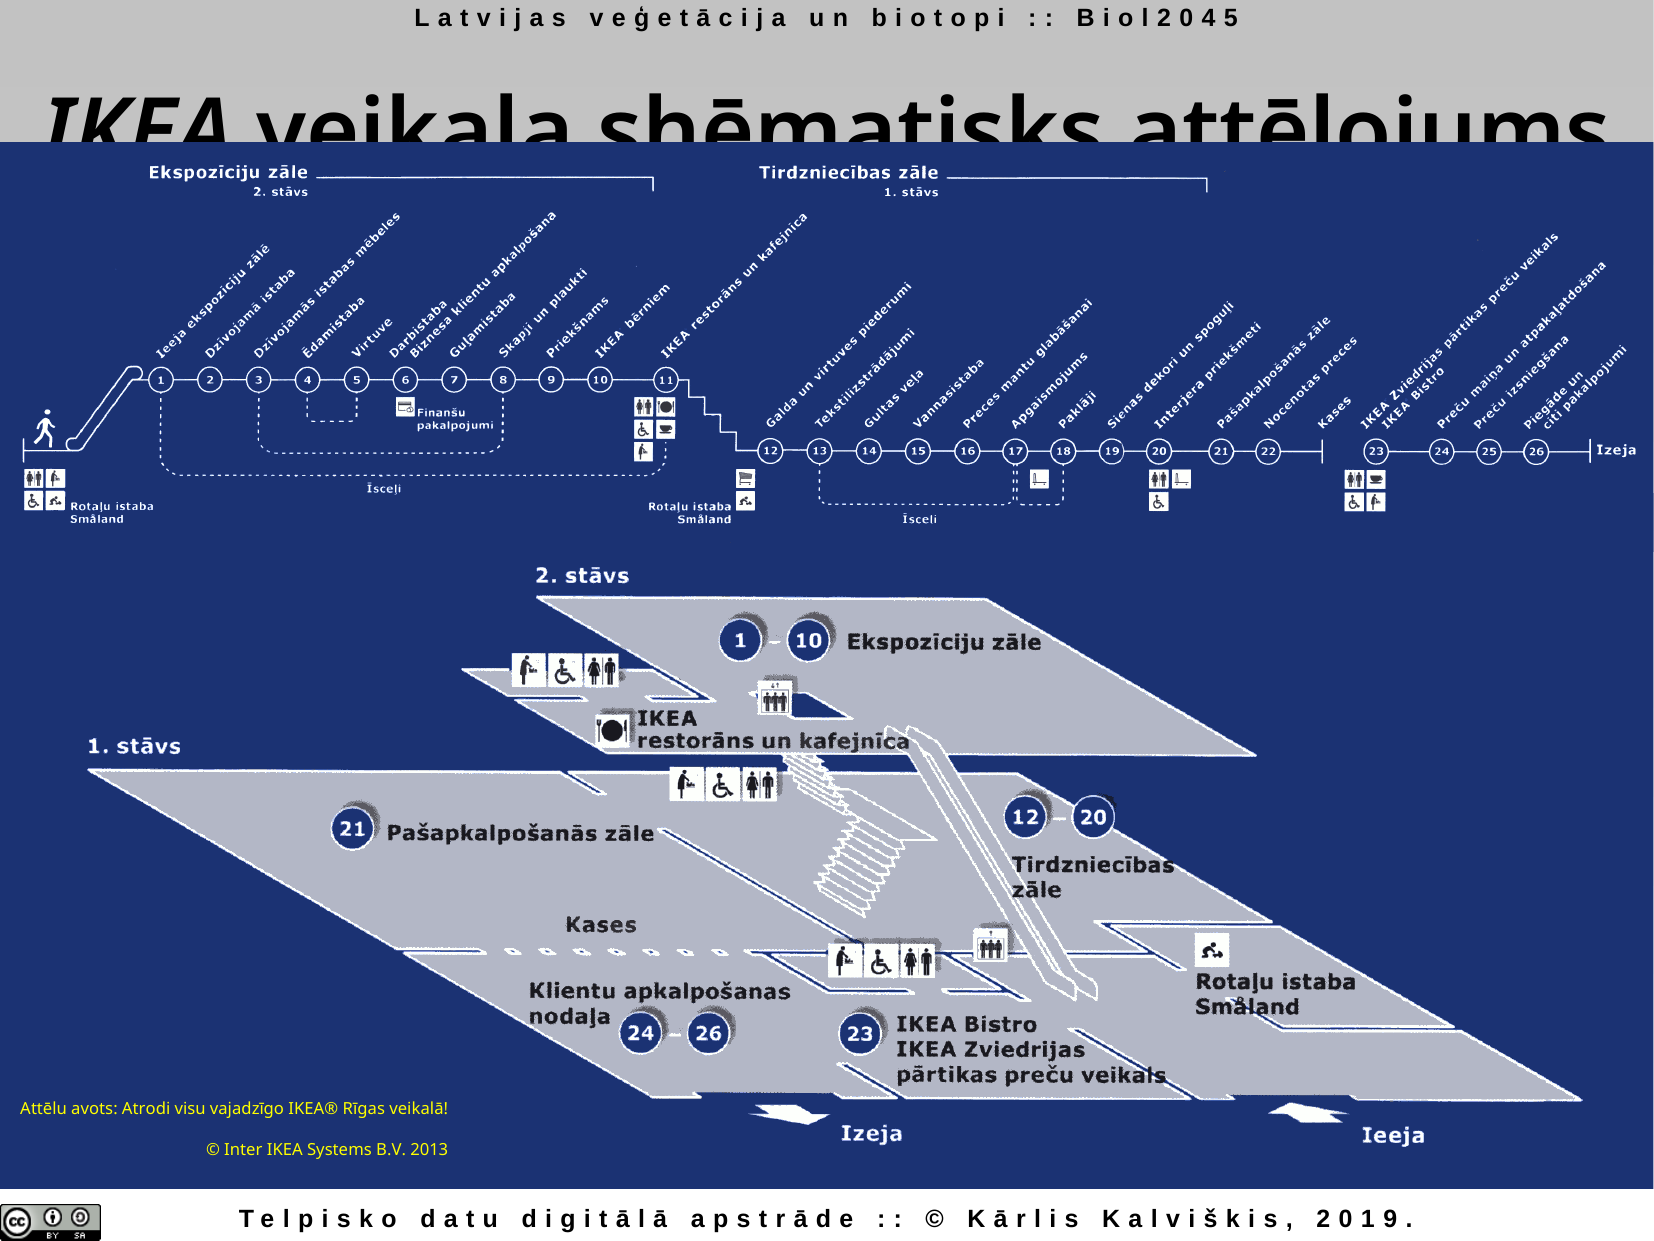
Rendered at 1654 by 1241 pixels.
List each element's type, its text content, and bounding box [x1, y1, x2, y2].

picture [0, 0, 1654, 1241]
text_box Attēlu avots: Atrodi visu vajadzīgo IKEA® Rīgas veikalā! © Inter IKEA Systems B.V. 2013 [47, 1102, 449, 1161]
title IKEA veikala shēmatisks attēlojums [29, 40, 1625, 142]
